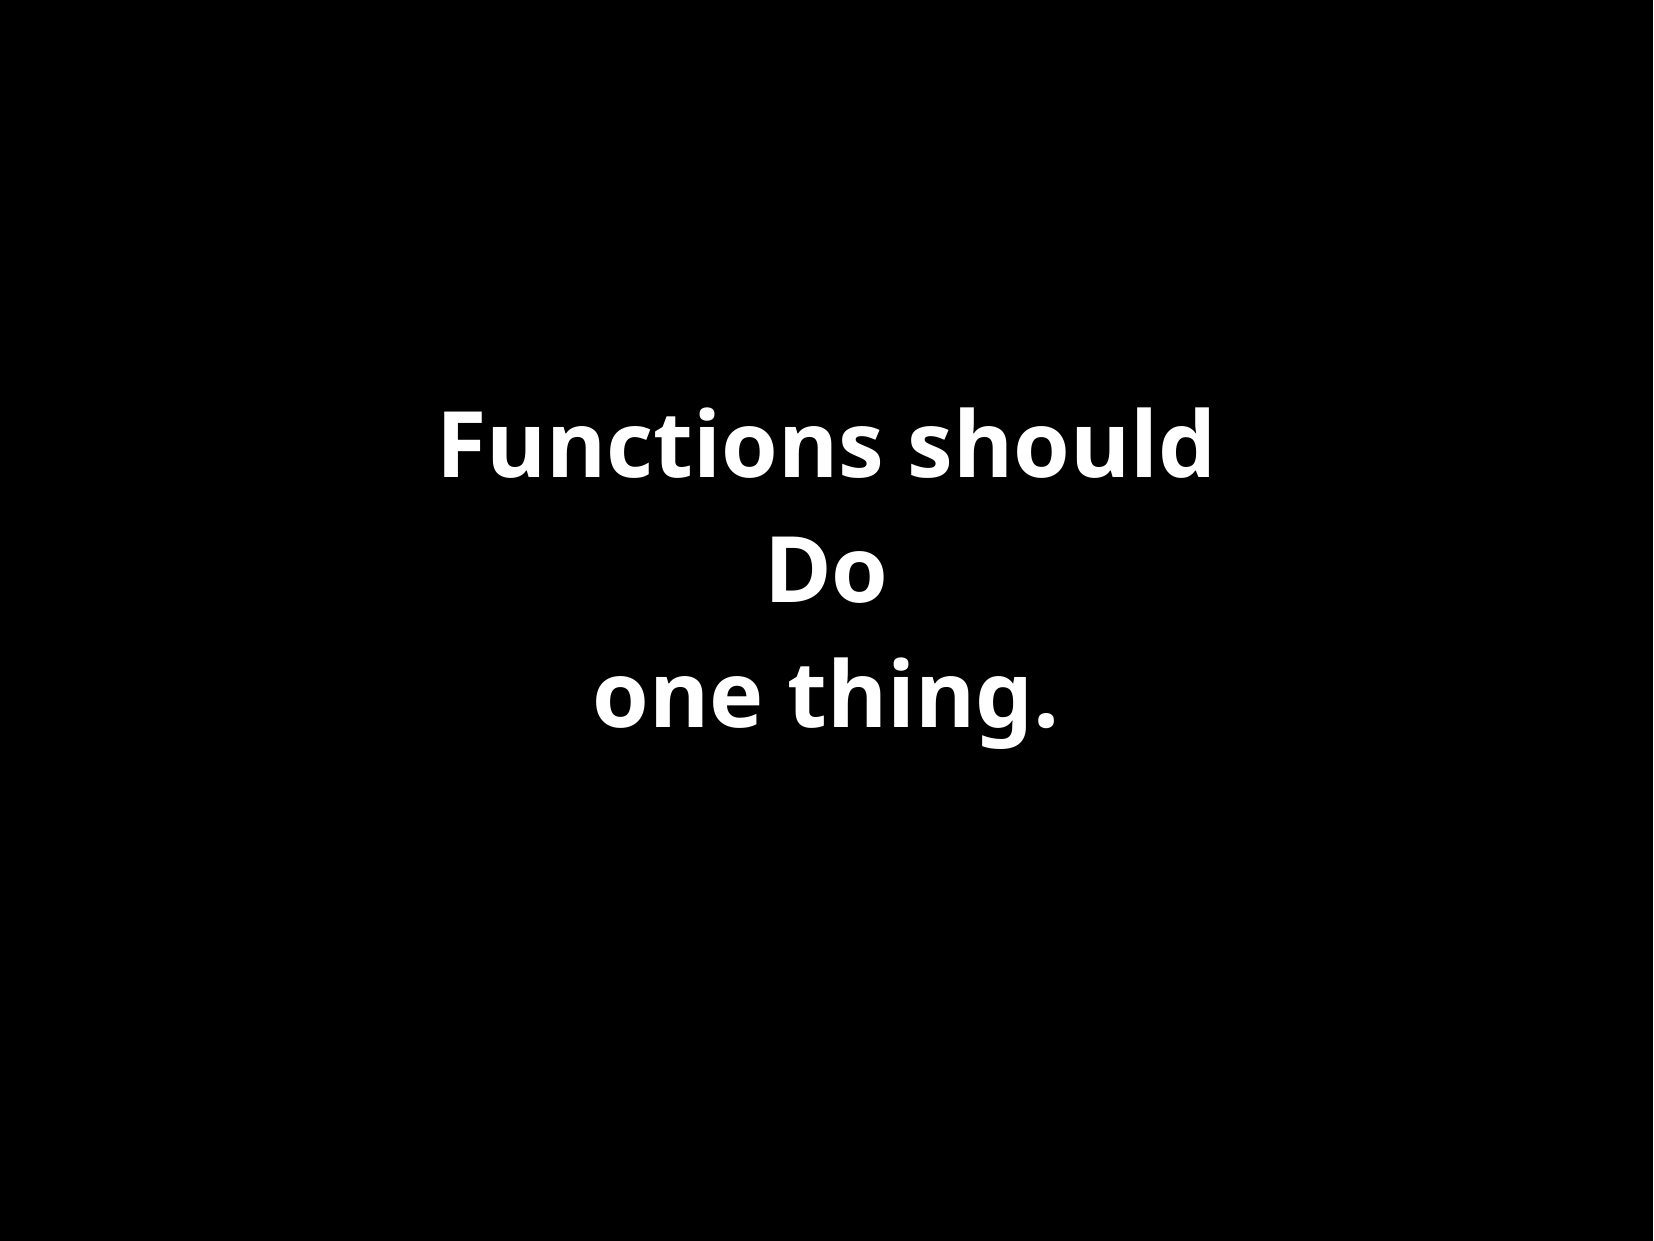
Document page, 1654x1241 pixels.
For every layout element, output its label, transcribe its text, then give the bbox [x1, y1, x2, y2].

subtitle Functions should Do one thing. [20, 112, 1633, 1023]
